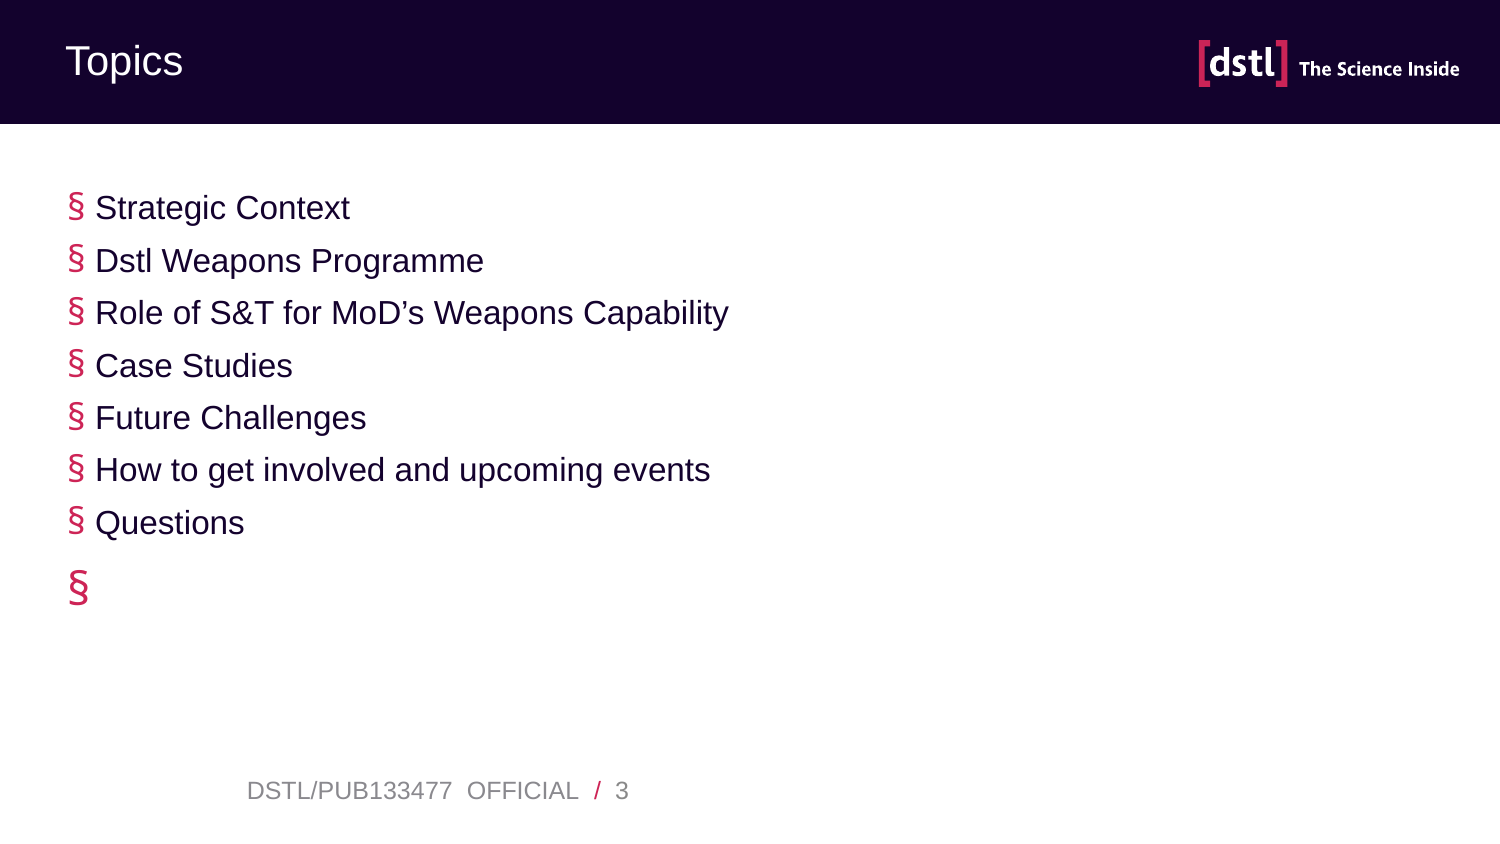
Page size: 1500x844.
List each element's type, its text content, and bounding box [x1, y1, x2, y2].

text_box DSTL/PUB133477 OFFICIAL / 3 [232, 767, 1459, 812]
list Strategic Context Dstl Weapons Programme Role of S&T for MoD’s Weapons Capability Case Studies Future Challenges How to get involved and upcoming events Questions [53, 179, 747, 702]
title Topics [5, 8, 1129, 115]
